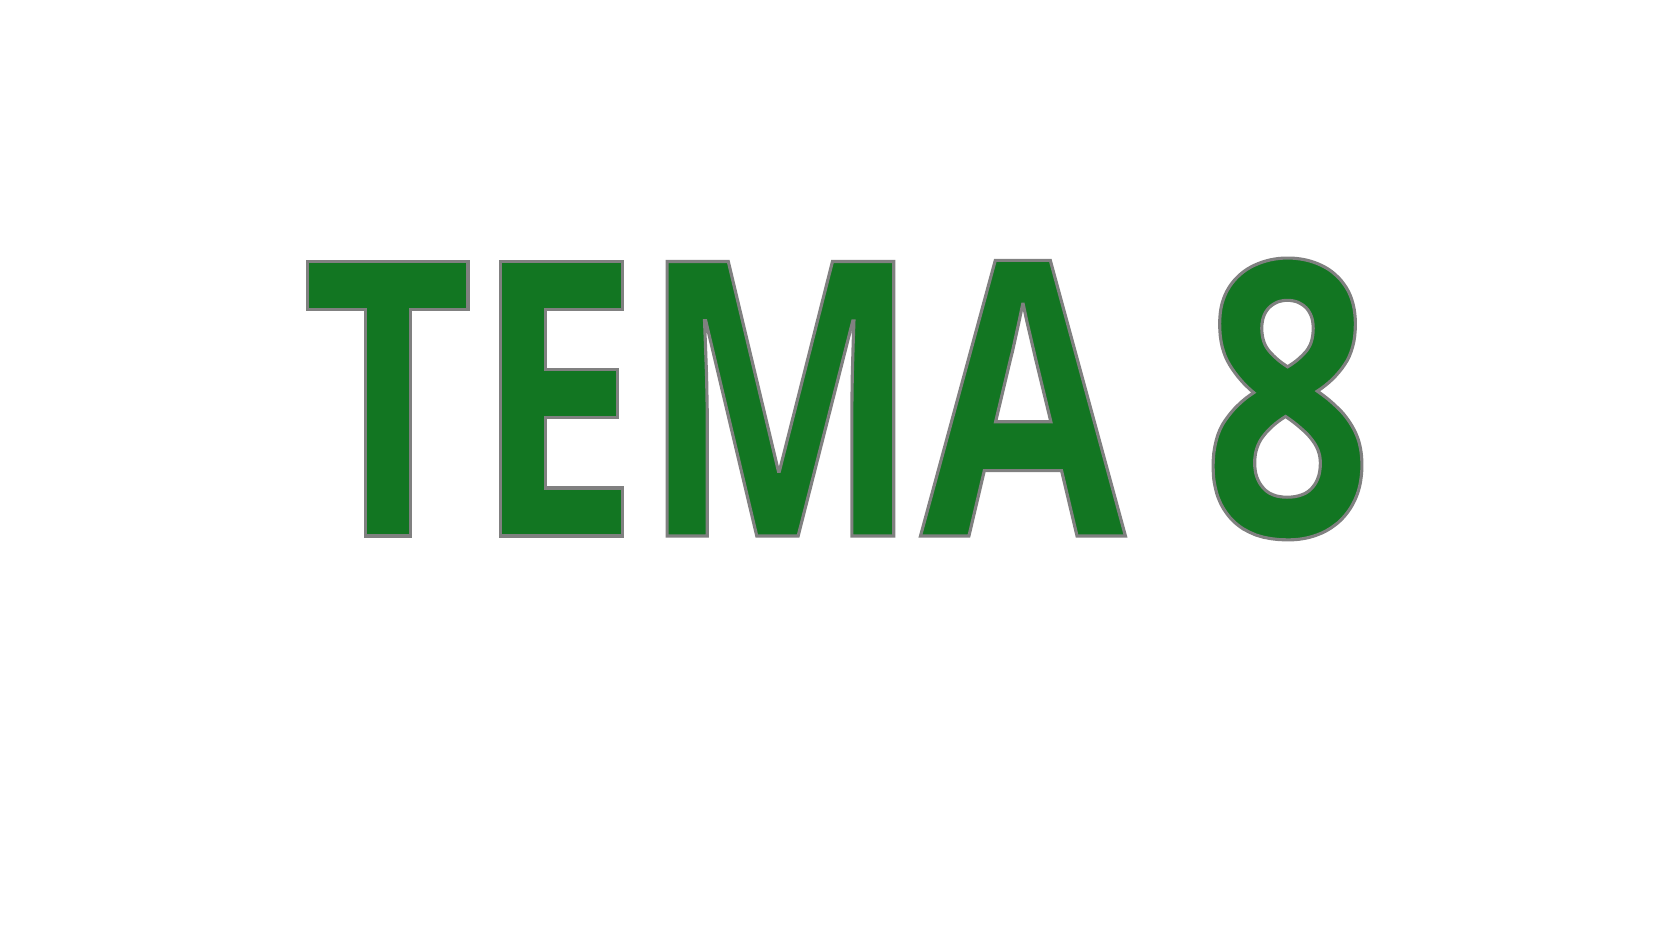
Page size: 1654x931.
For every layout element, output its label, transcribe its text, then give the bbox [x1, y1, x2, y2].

text_box TEMA 8 [307, 261, 469, 537]
text_box TEMA 8 [500, 261, 623, 537]
text_box TEMA 8 [1213, 258, 1362, 540]
text_box TEMA 8 [667, 261, 894, 537]
text_box TEMA 8 [920, 260, 1126, 537]
